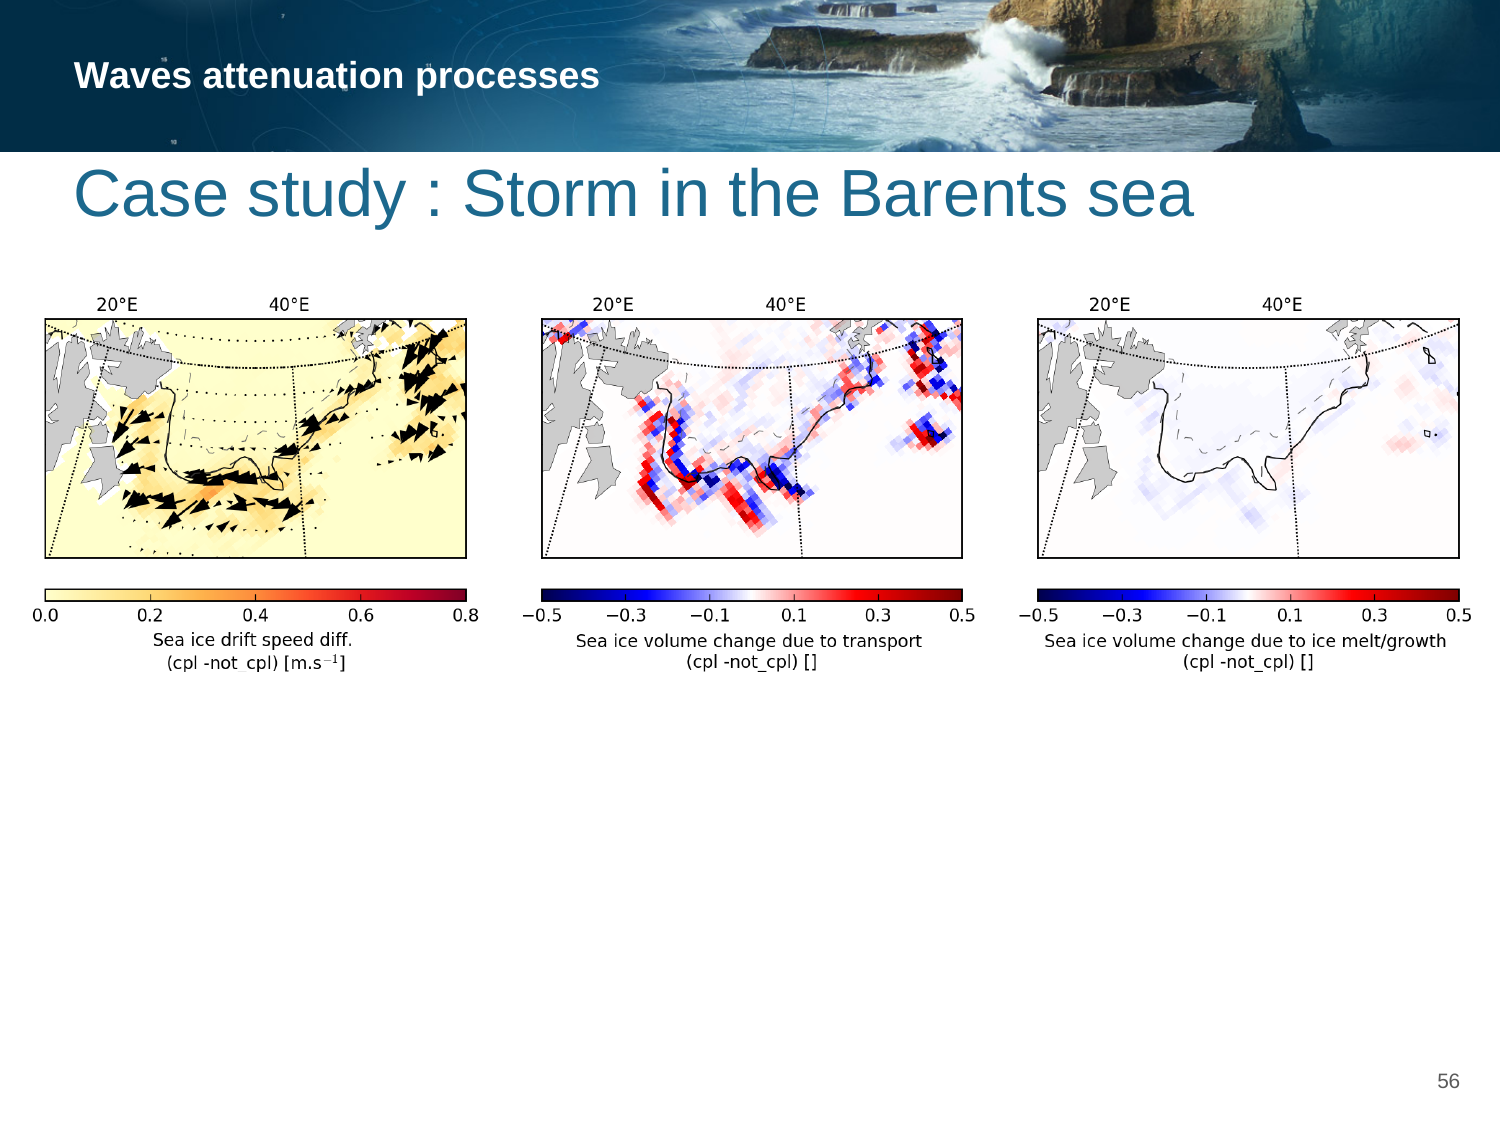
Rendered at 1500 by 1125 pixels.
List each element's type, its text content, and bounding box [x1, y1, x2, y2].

picture [0, 0, 1500, 152]
title Case study : Storm in the Barents sea [59, 102, 1244, 278]
picture [0, 296, 1488, 672]
title Waves attenuation processes [59, 29, 1093, 119]
